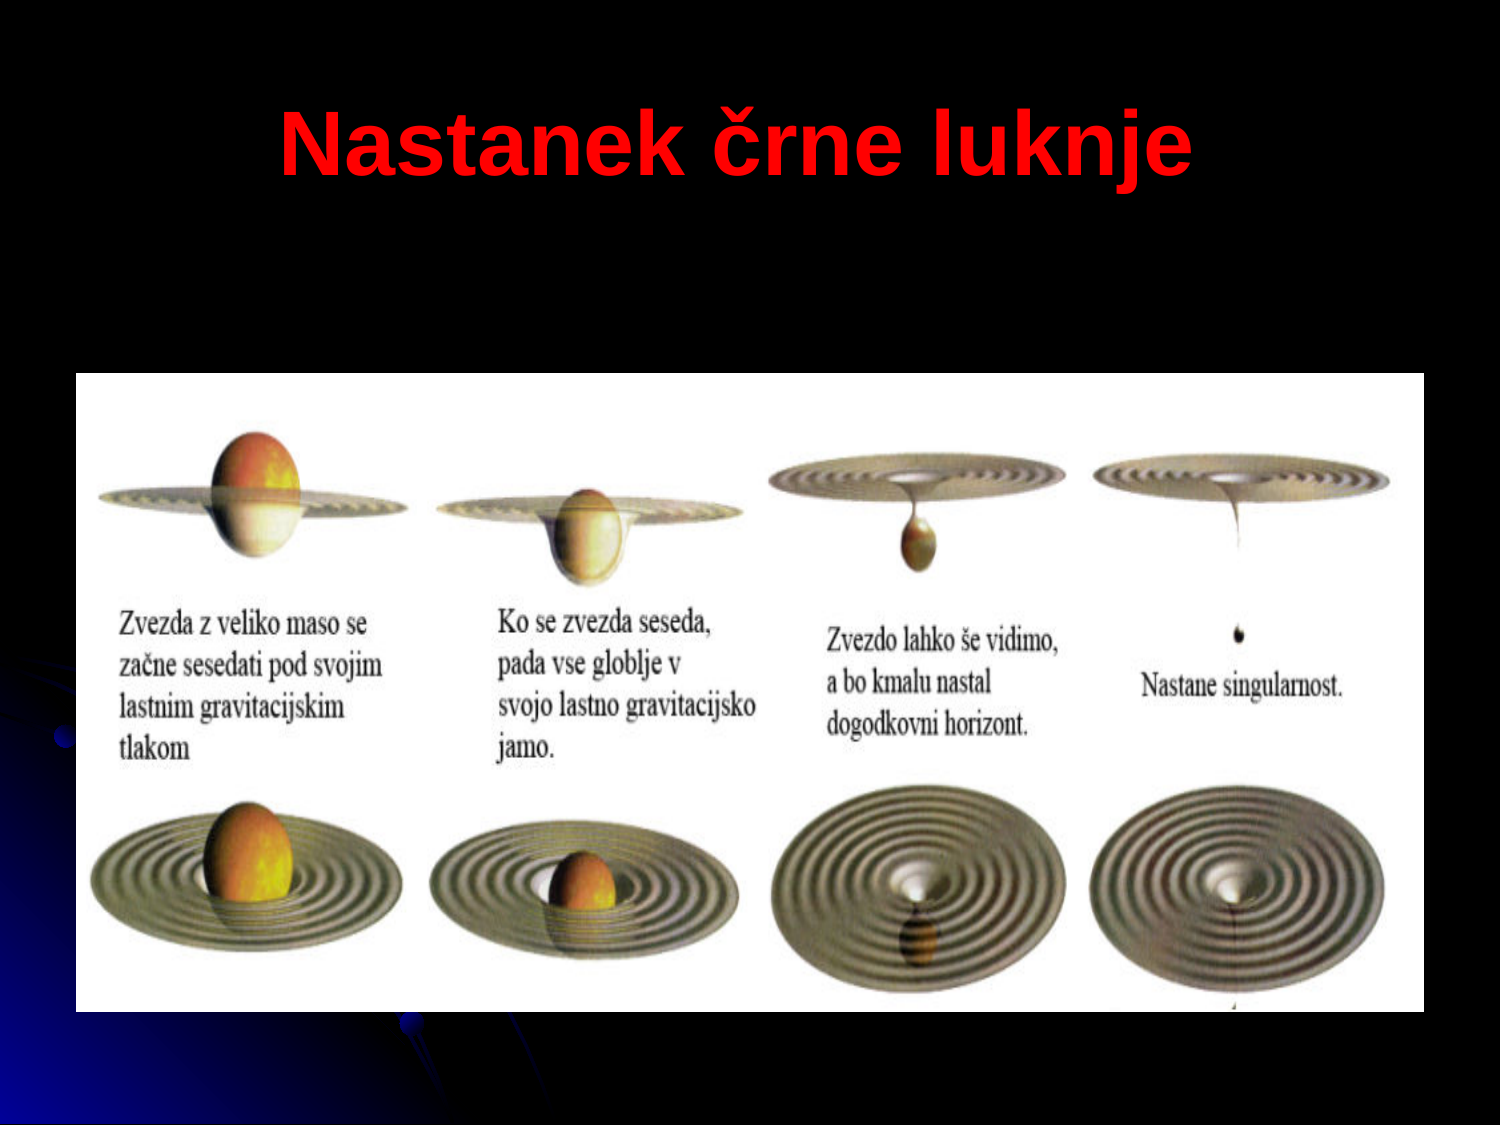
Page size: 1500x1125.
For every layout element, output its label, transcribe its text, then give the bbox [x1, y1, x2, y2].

title Nastanek črne luknje [75, 45, 1425, 233]
picture [76, 373, 1424, 1012]
